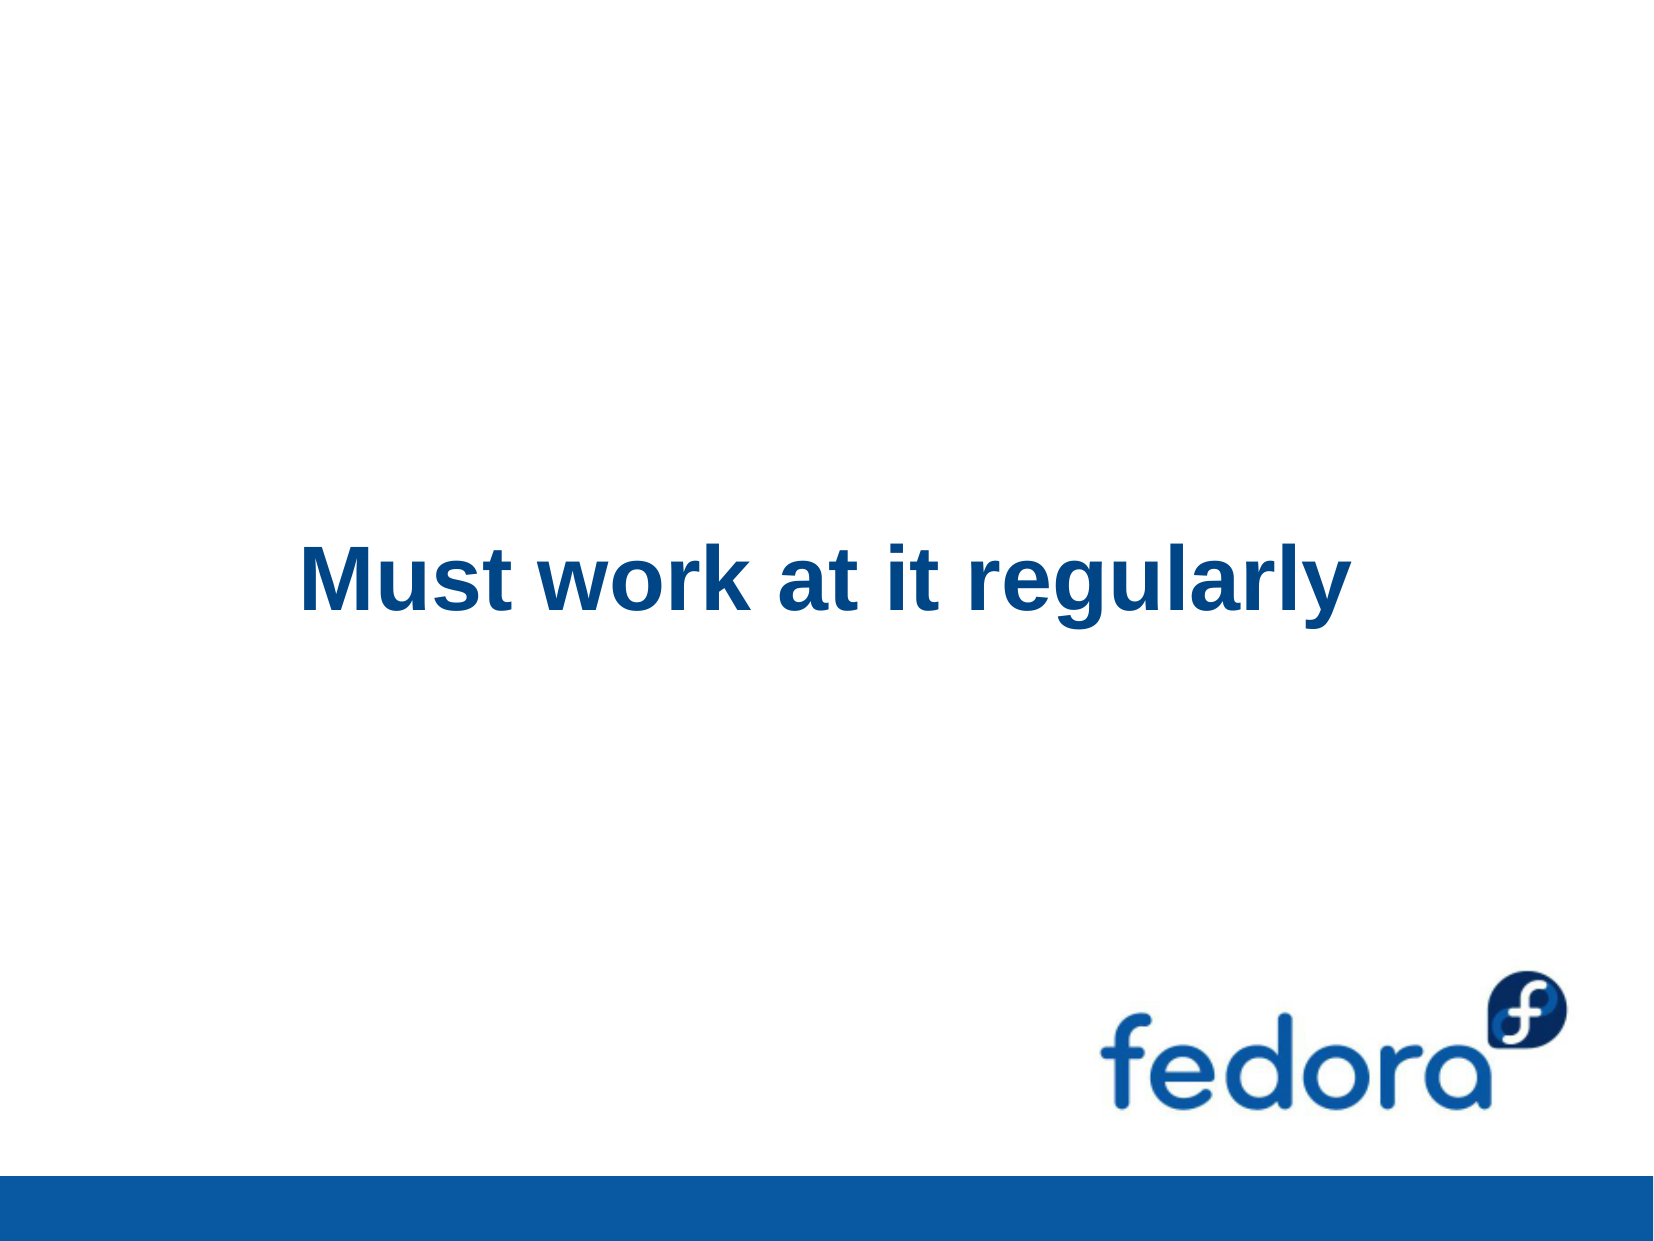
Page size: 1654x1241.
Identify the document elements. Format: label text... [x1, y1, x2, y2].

picture [0, 1176, 1654, 1241]
picture [1087, 959, 1576, 1125]
subtitle Must work at it regularly [82, 56, 1571, 1102]
